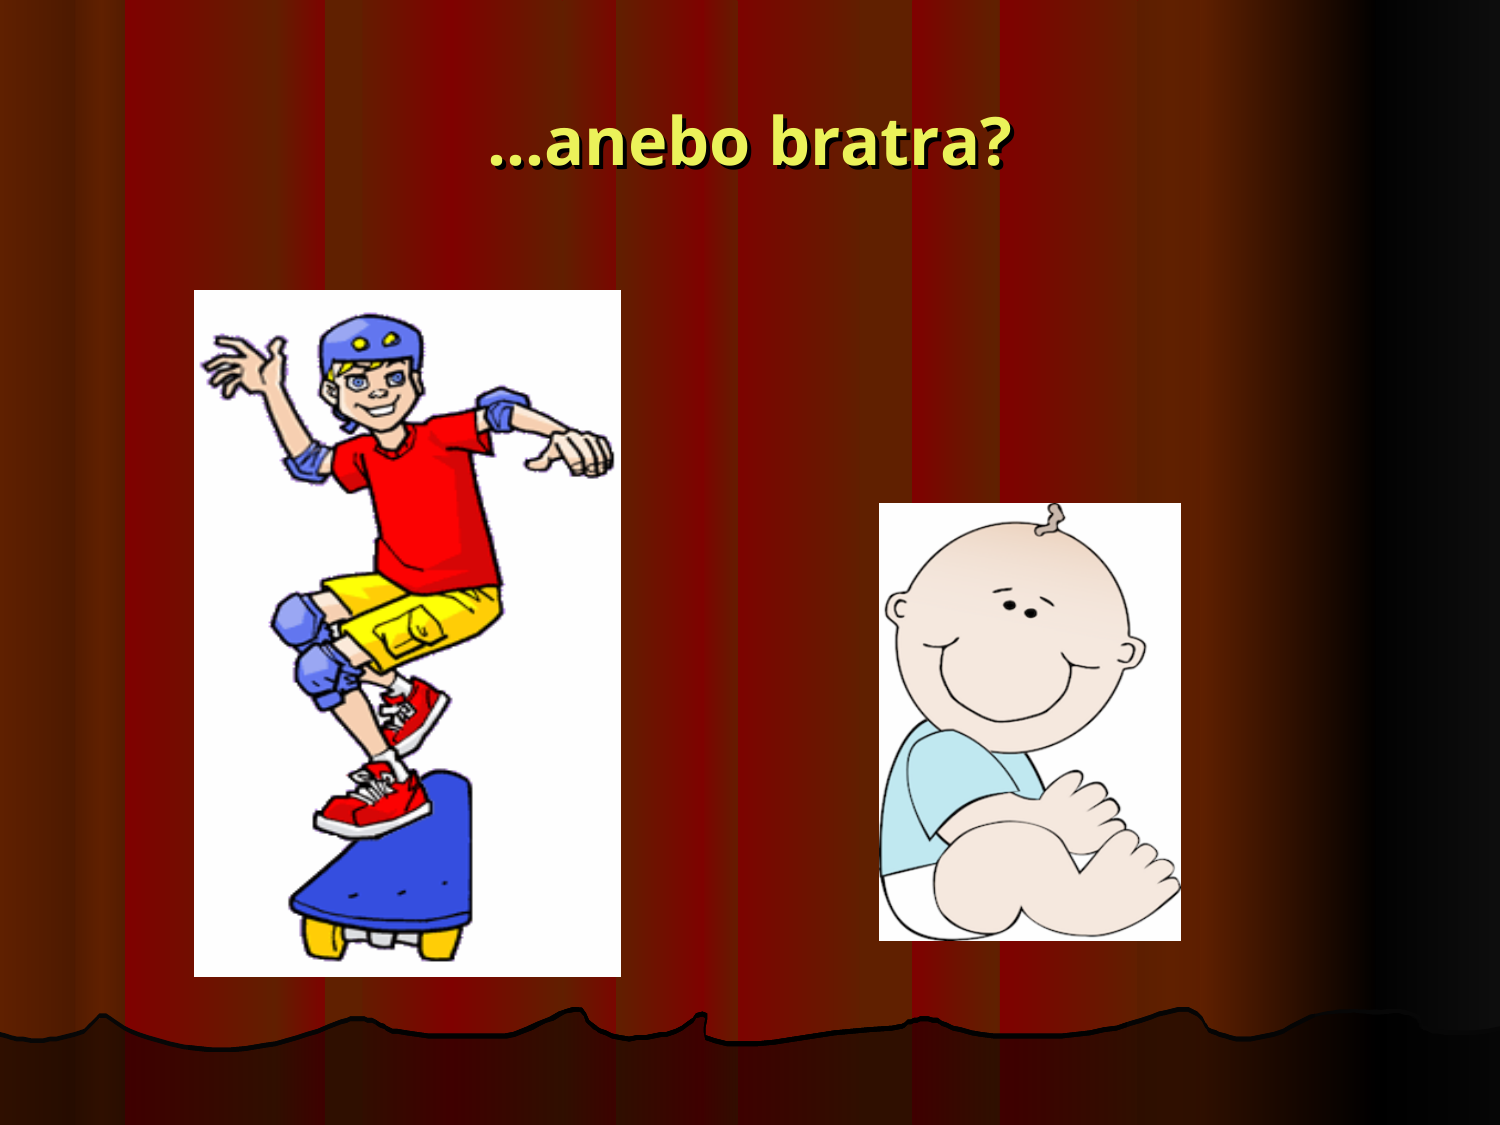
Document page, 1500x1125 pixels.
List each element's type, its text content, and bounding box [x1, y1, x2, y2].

picture [194, 290, 621, 977]
picture [879, 503, 1181, 941]
title ...anebo bratra? [75, 45, 1426, 233]
